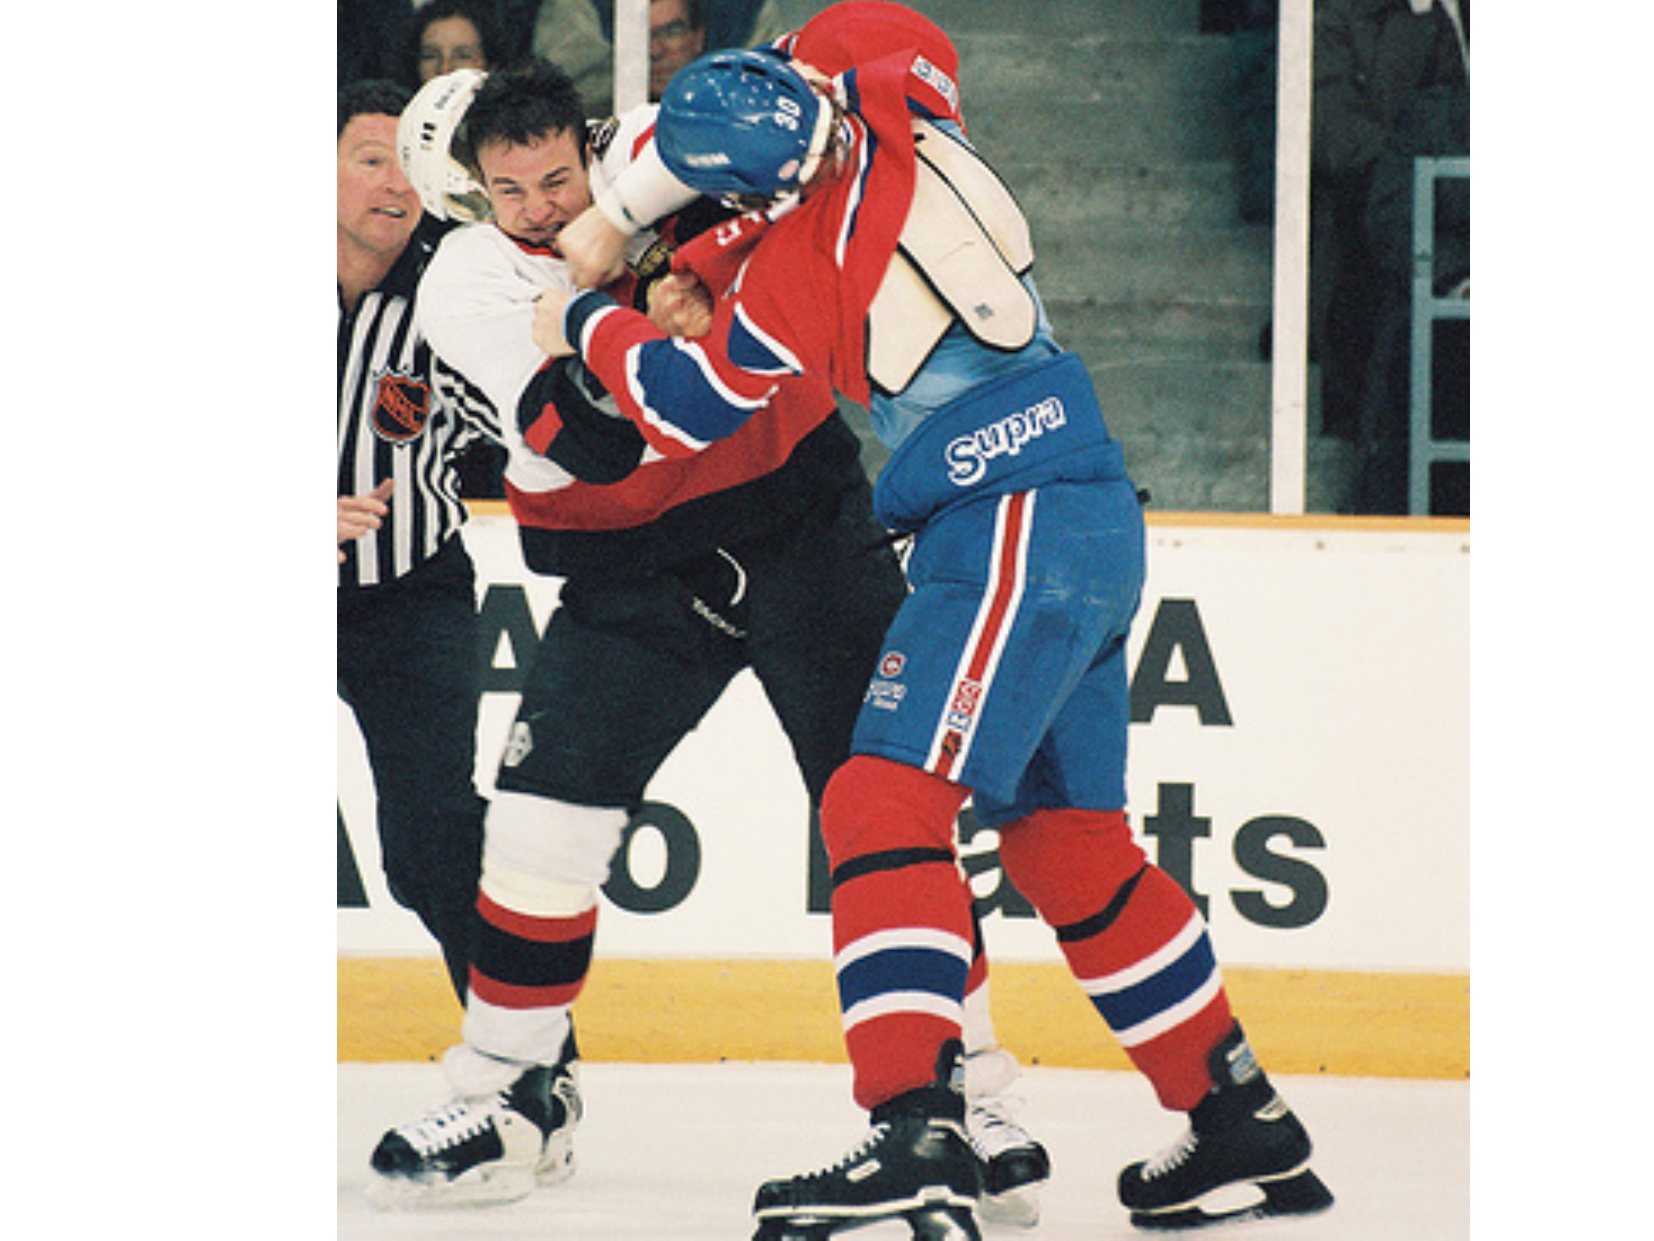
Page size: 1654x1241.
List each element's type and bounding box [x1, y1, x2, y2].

picture [337, 0, 1470, 1241]
